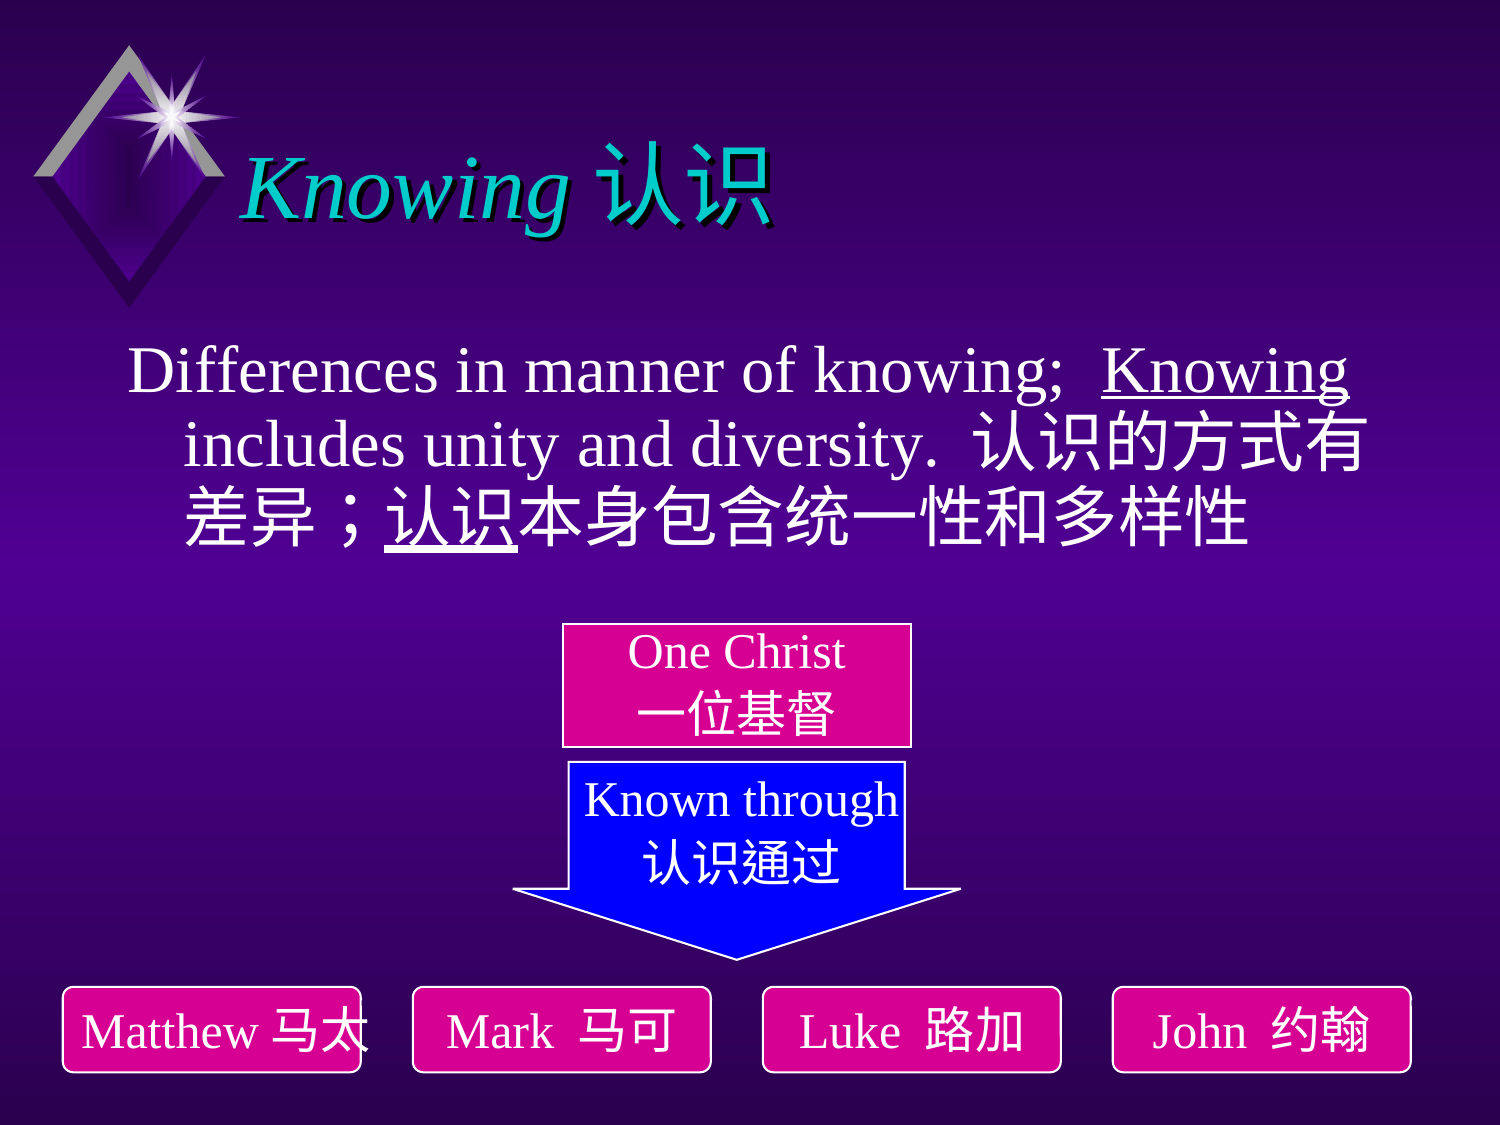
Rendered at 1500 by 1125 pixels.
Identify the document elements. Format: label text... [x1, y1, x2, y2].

text_box Luke 路加 [762, 986, 1061, 1073]
text_box Mark 马可 [412, 986, 711, 1073]
text_box Known through 认识通过 [512, 761, 961, 960]
title Knowing认识 [224, 78, 1388, 288]
text_box Matthew马太 [349, 1023, 361, 1044]
list Differences in manner of knowing; Knowing includes unity and diversity. 认识的方式有差异；认识本身包含统一性和多样性 [112, 324, 1388, 1001]
text_box One Christ 一位基督 [562, 624, 911, 748]
text_box John 约翰 [1112, 986, 1411, 1073]
text_box Matthew马太 [62, 986, 361, 1073]
